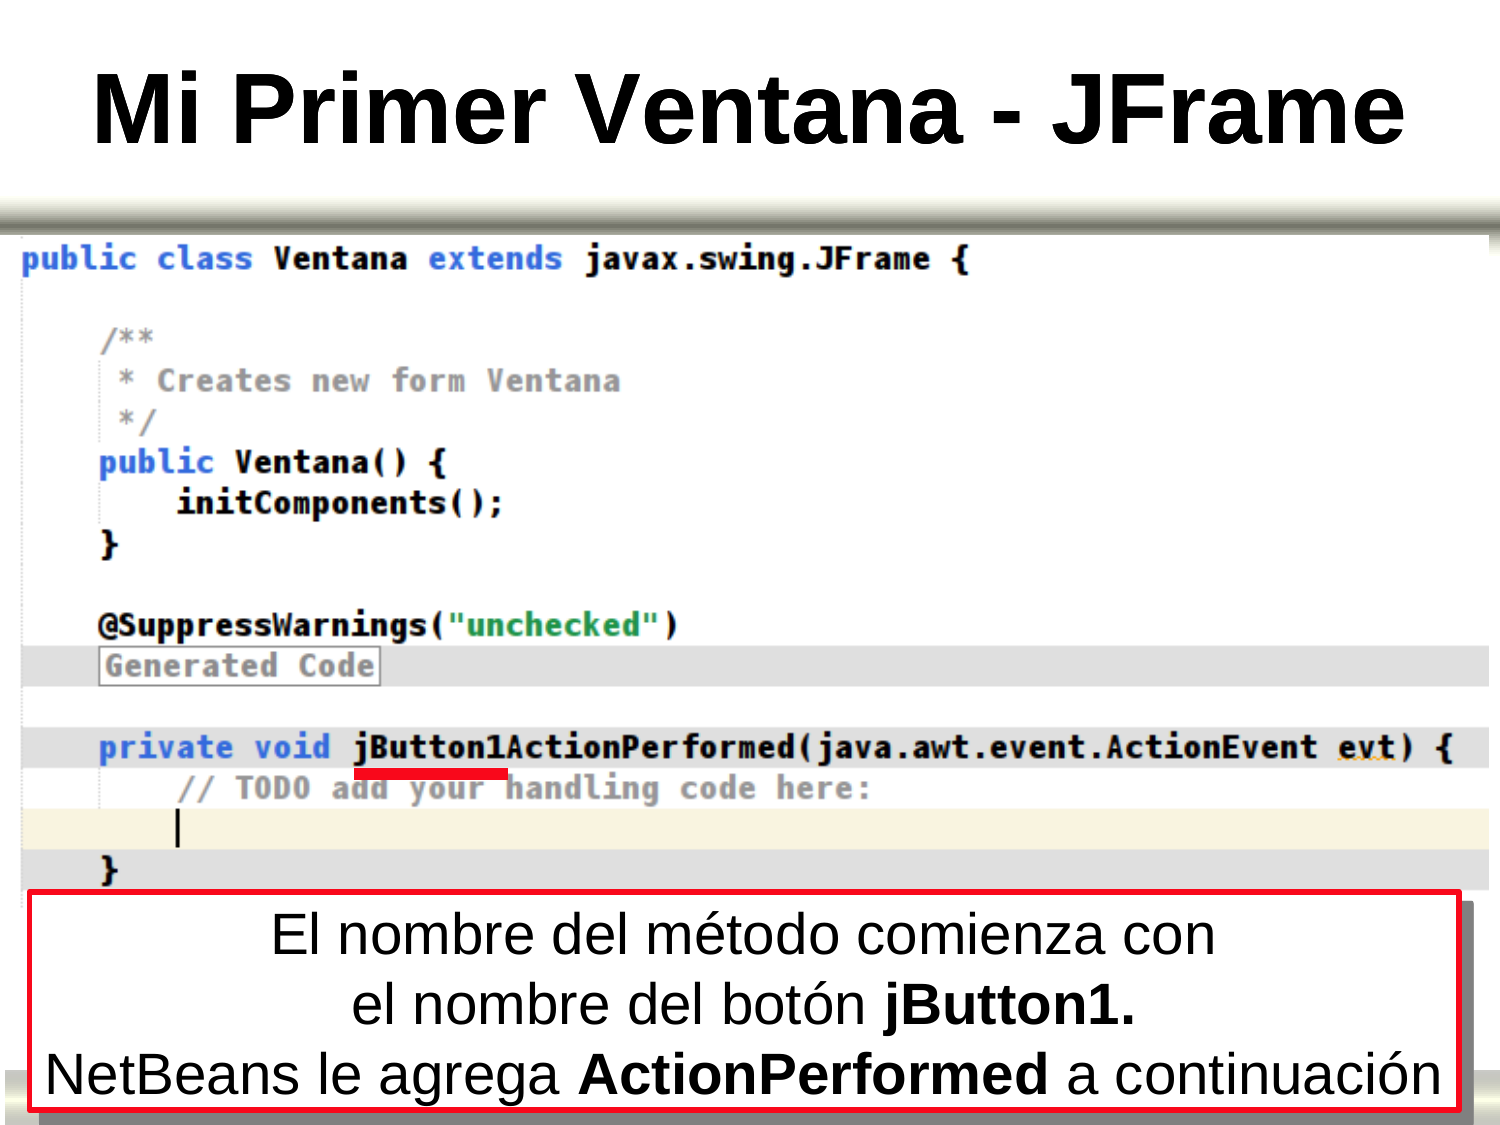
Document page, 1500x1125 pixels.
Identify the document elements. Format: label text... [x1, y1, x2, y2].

title Mi Primer Ventana - JFrame [0, 9, 1500, 198]
picture [0, 235, 1489, 910]
text_box El nombre del método comienza con el nombre del botón jButton1. NetBeans le agrega ActionPerformed a continuación [29, 891, 1459, 1111]
